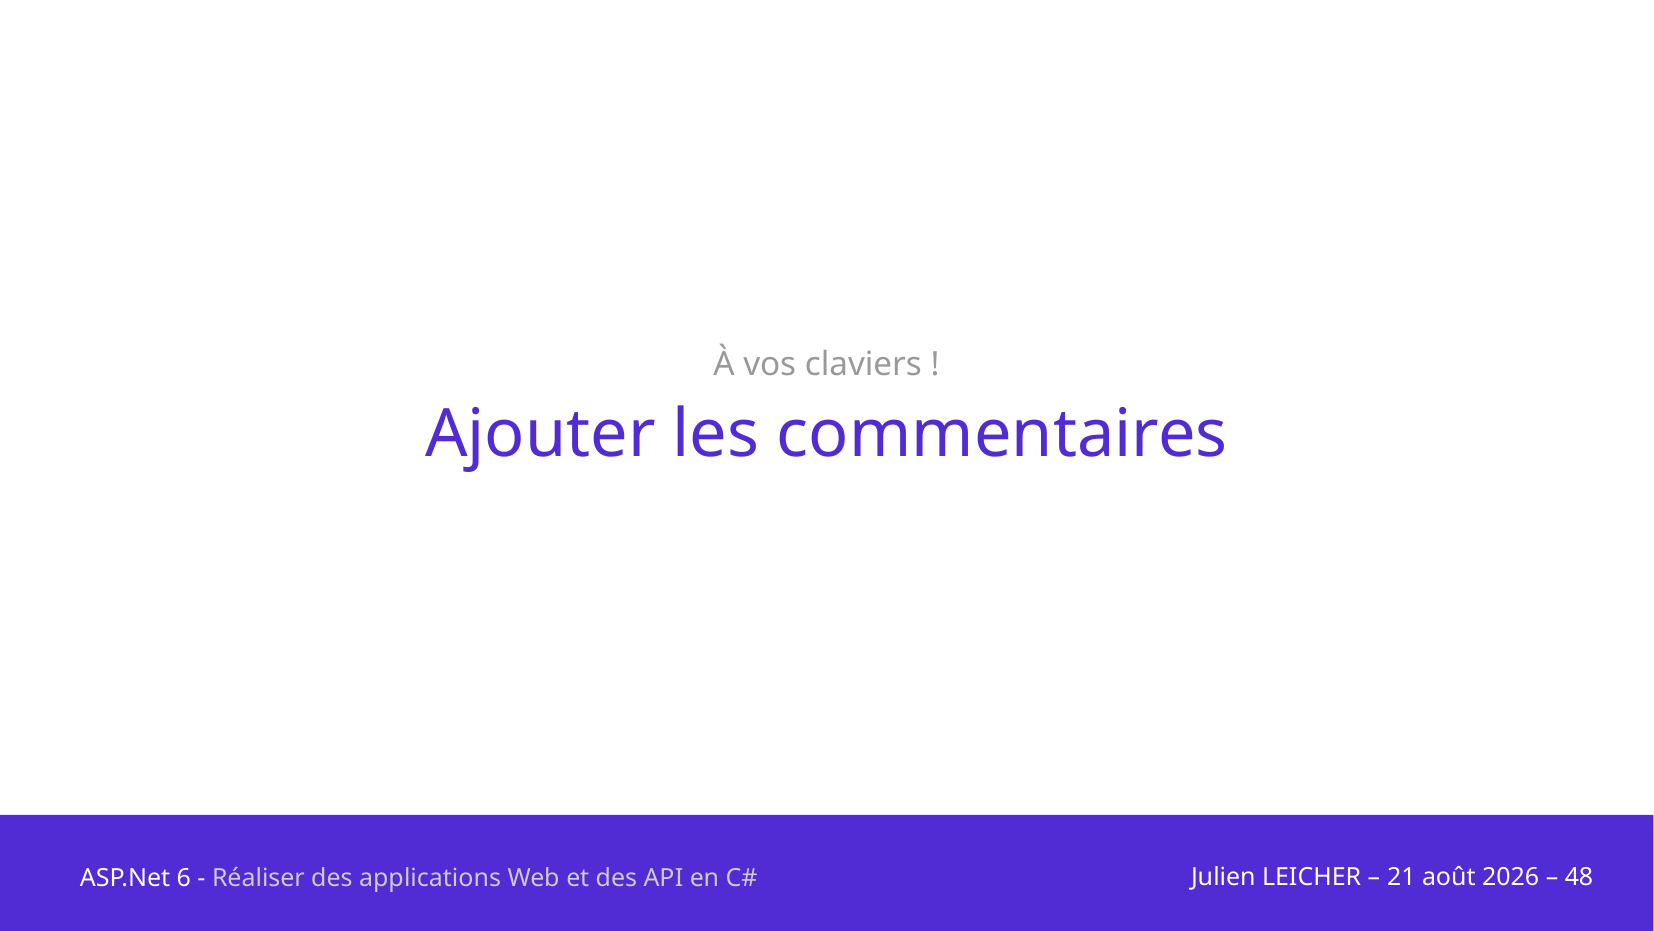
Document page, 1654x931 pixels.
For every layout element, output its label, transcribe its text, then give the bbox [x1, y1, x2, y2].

text_box Julien LEICHER – 28 févr. 2022 – <numéro> [0, 814, 1654, 931]
text_box À vos claviers ! Ajouter les commentaires [0, 0, 1654, 814]
text_box ASP.Net 6 - Réaliser des applications Web et des API en C# [64, 852, 798, 898]
